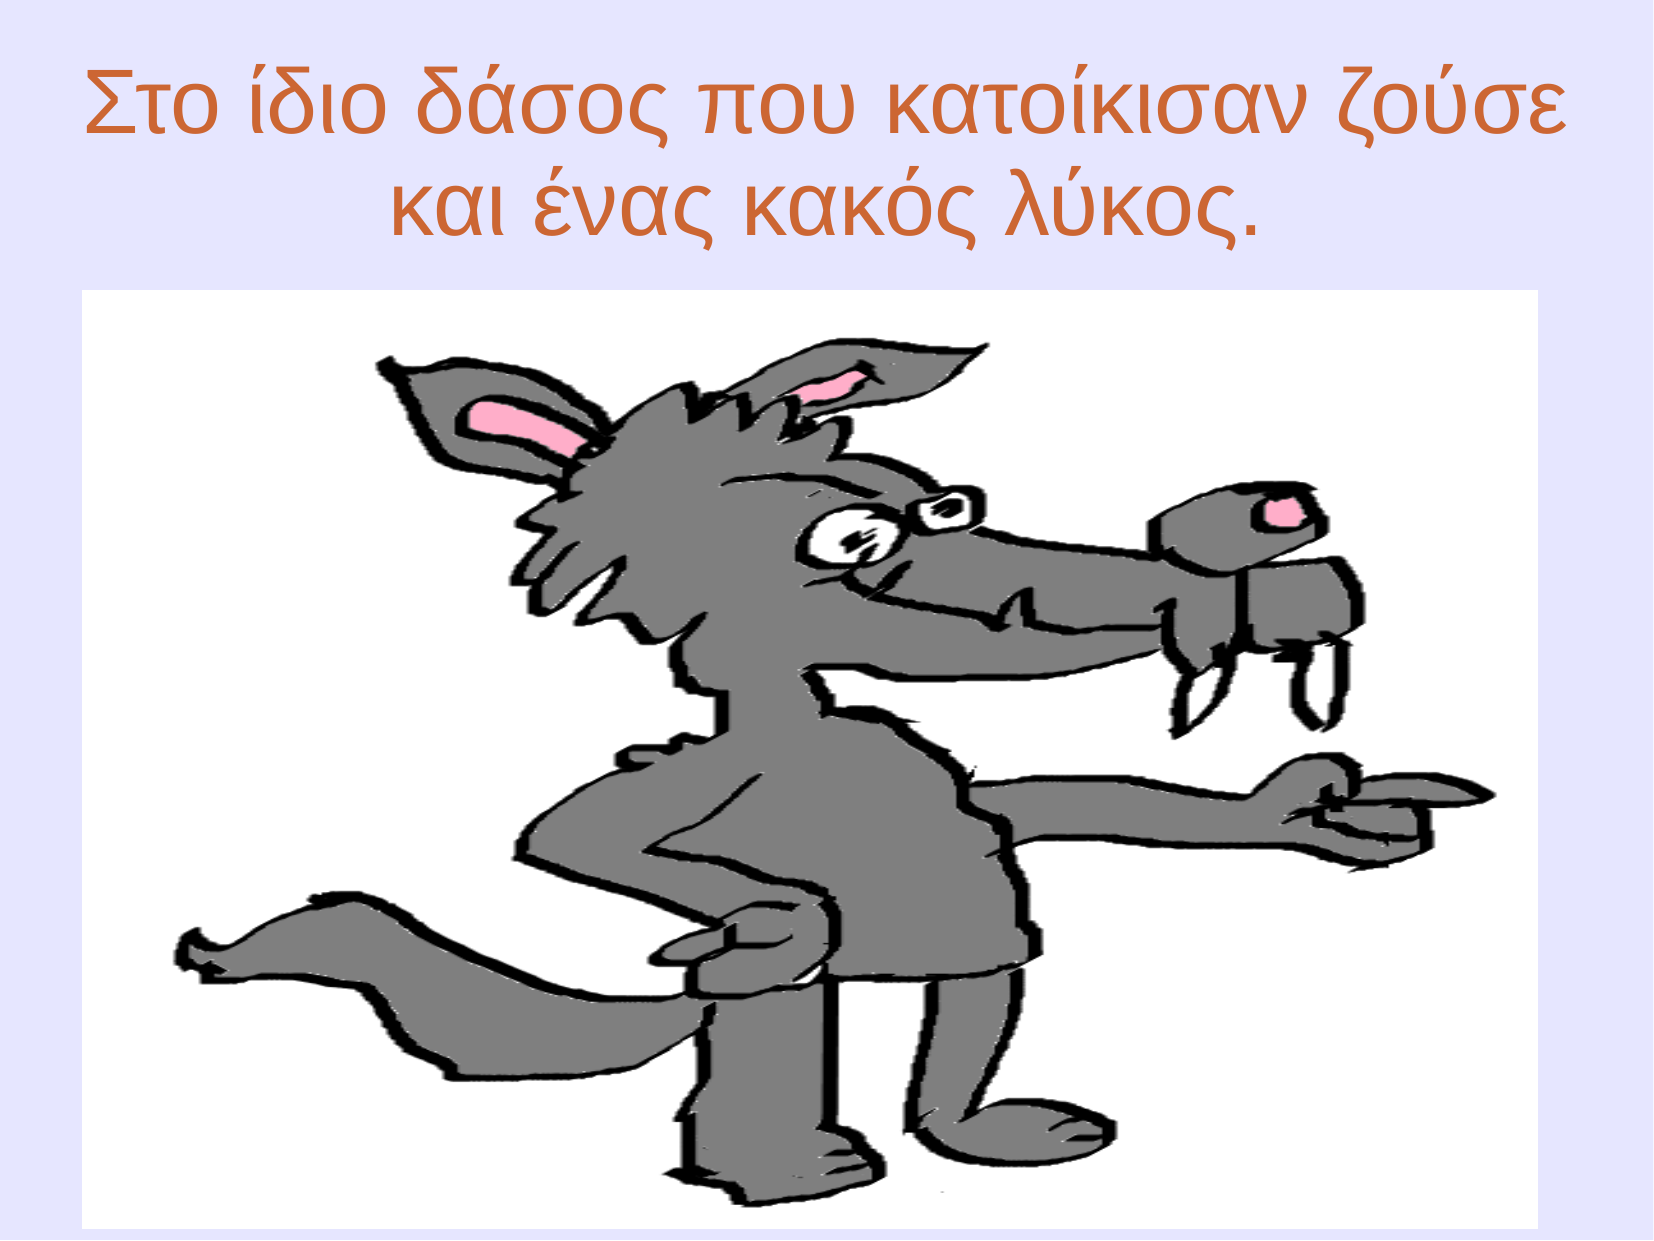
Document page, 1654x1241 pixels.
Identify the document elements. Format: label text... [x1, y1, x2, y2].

picture [82, 290, 1538, 1229]
title Στο ίδιο δάσος που κατοίκισαν ζούσε και ένας κακός λύκος. [82, 49, 1571, 257]
